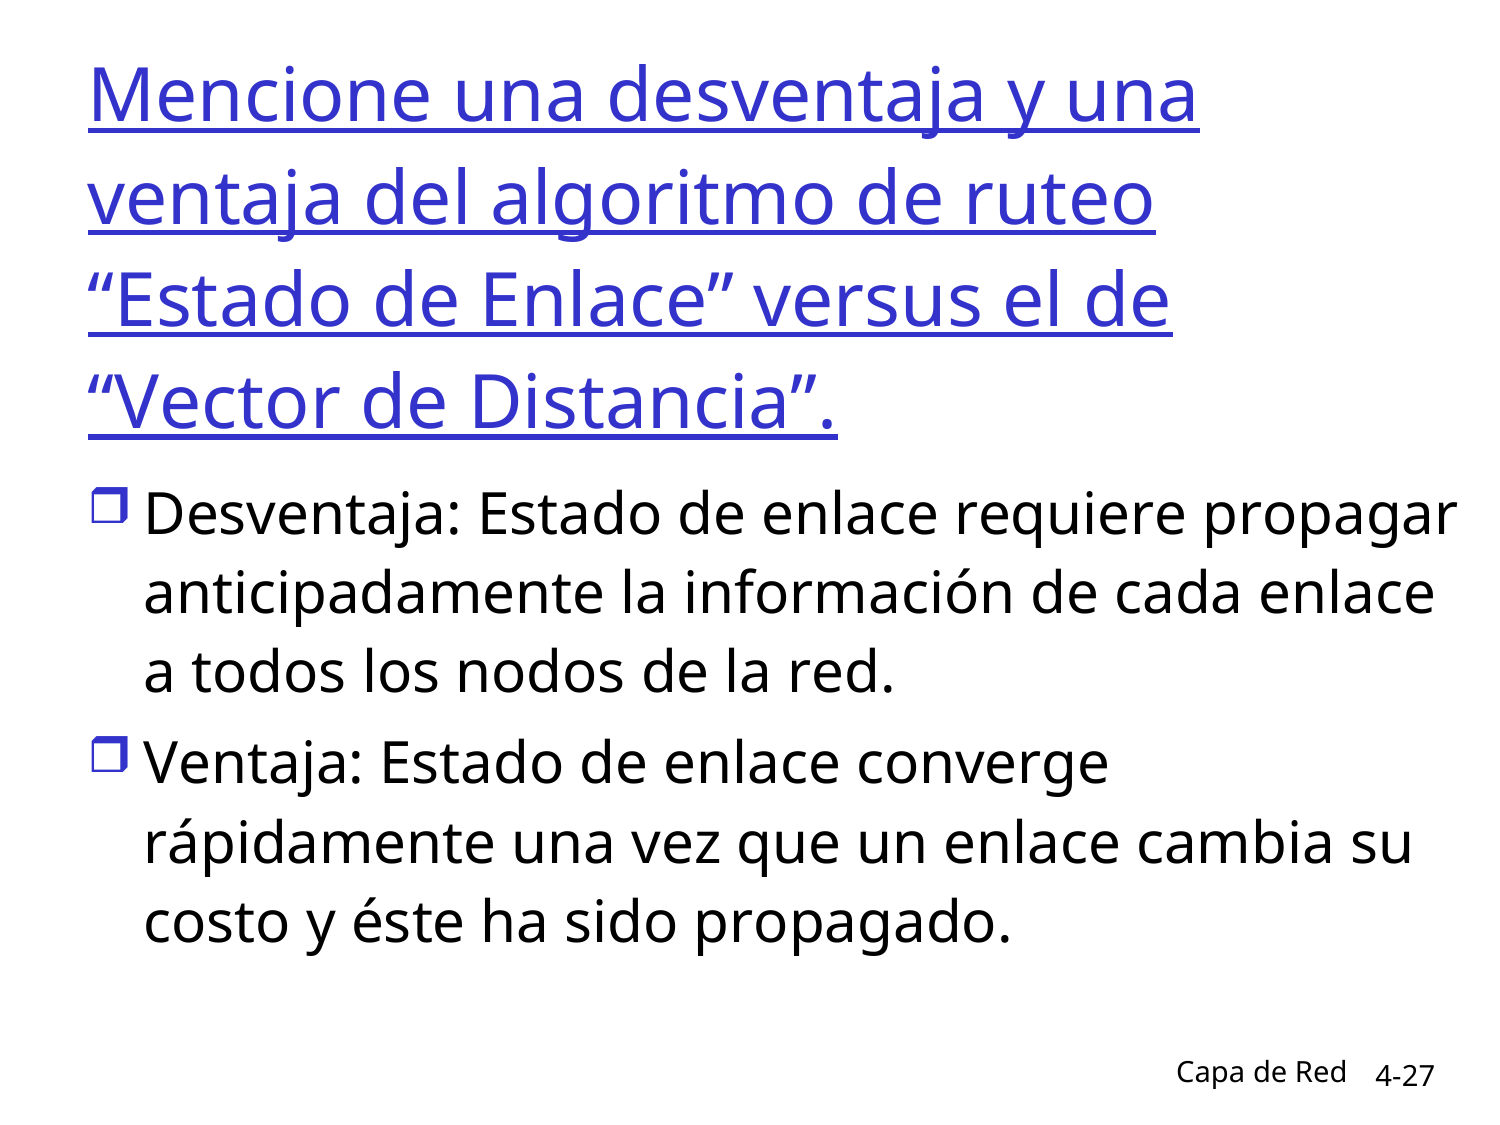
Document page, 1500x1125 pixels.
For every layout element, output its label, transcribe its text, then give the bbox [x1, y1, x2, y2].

list Desventaja: Estado de enlace requiere propagar anticipadamente la información de cada enlace a todos los nodos de la red. Ventaja: Estado de enlace converge rápidamente una vez que un enlace cambia su costo y éste ha sido propagado. [87, 471, 1463, 911]
title Mencione una desventaja y una ventaja del algoritmo de ruteo “Estado de Enlace” versus el de “Vector de Distancia”. [87, 81, 1363, 412]
